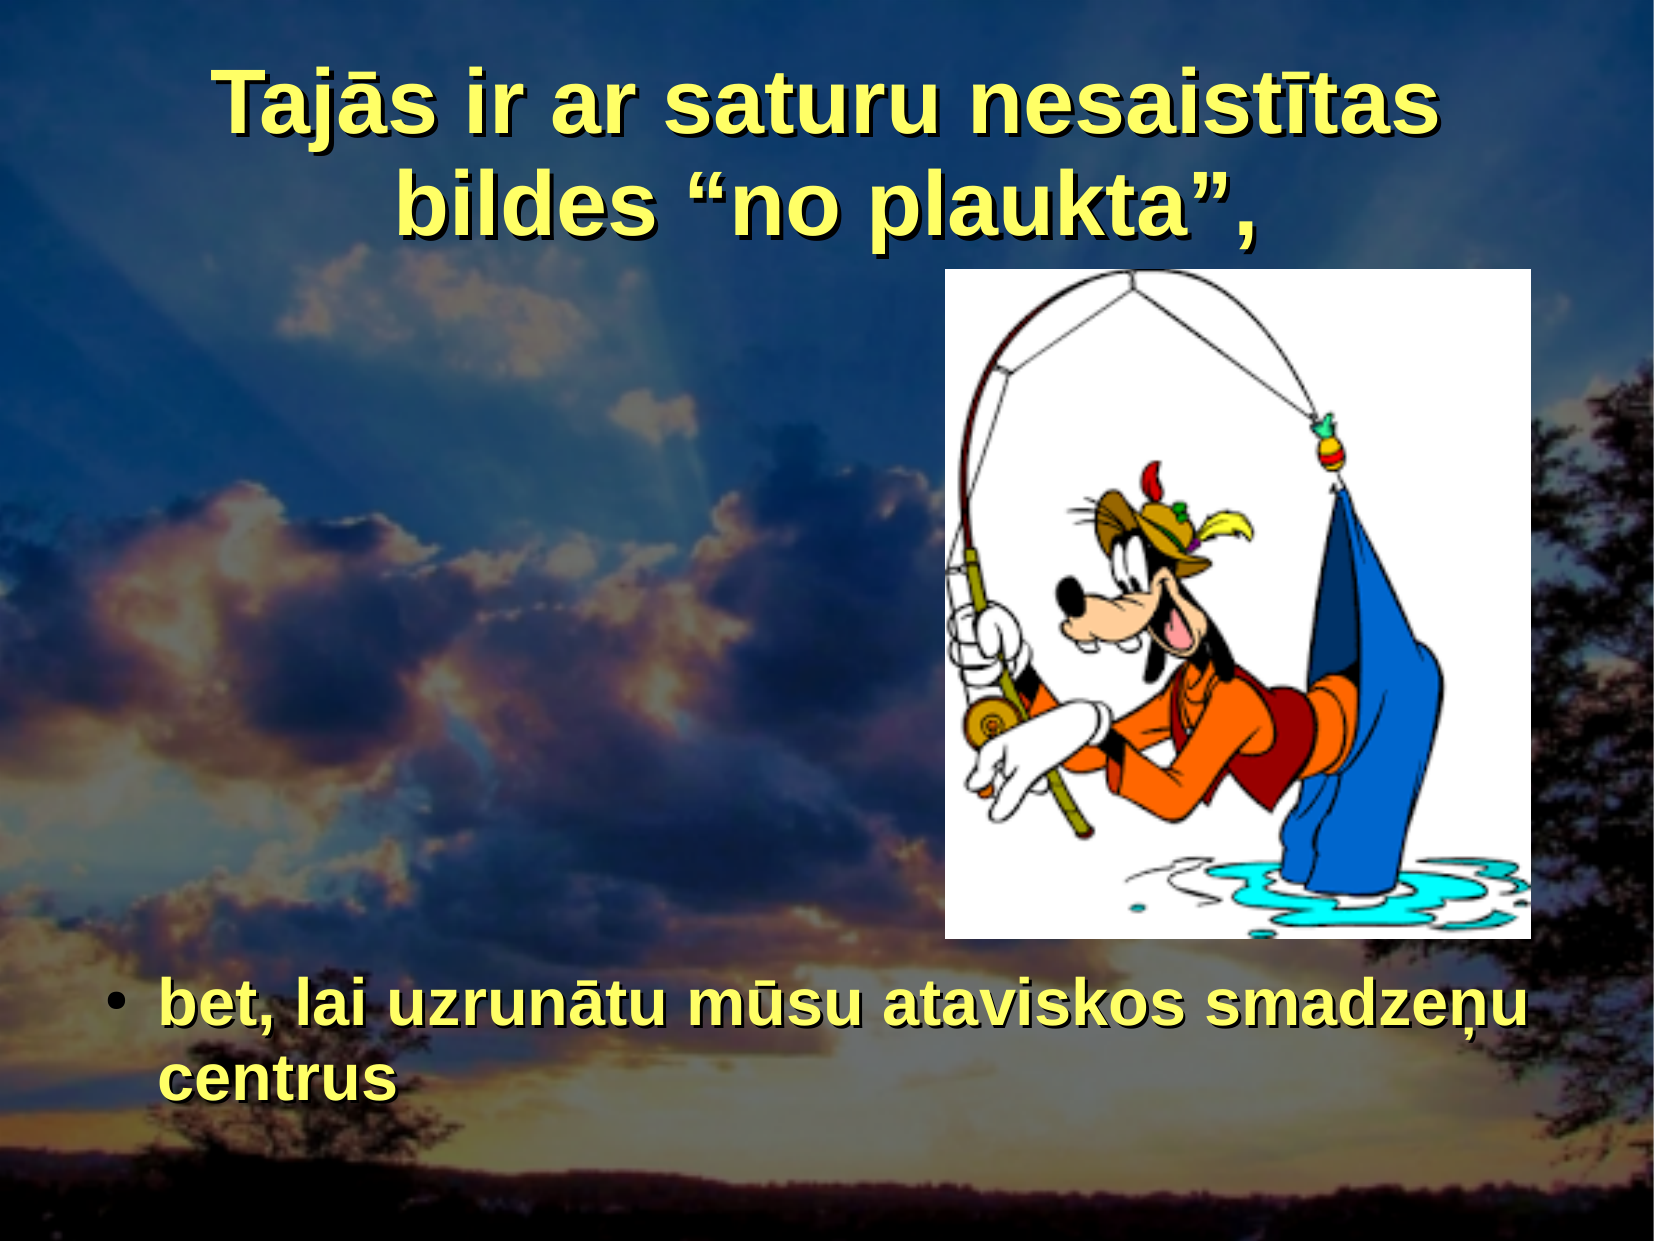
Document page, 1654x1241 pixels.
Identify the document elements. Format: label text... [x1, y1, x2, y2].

list bet, lai uzrunātu mūsu ataviskos smadzeņu centrus [86, 965, 1576, 1186]
title Tajās ir ar saturu nesaistītas bildes “no plaukta”, [82, 49, 1571, 257]
picture [0, 0, 1654, 1241]
